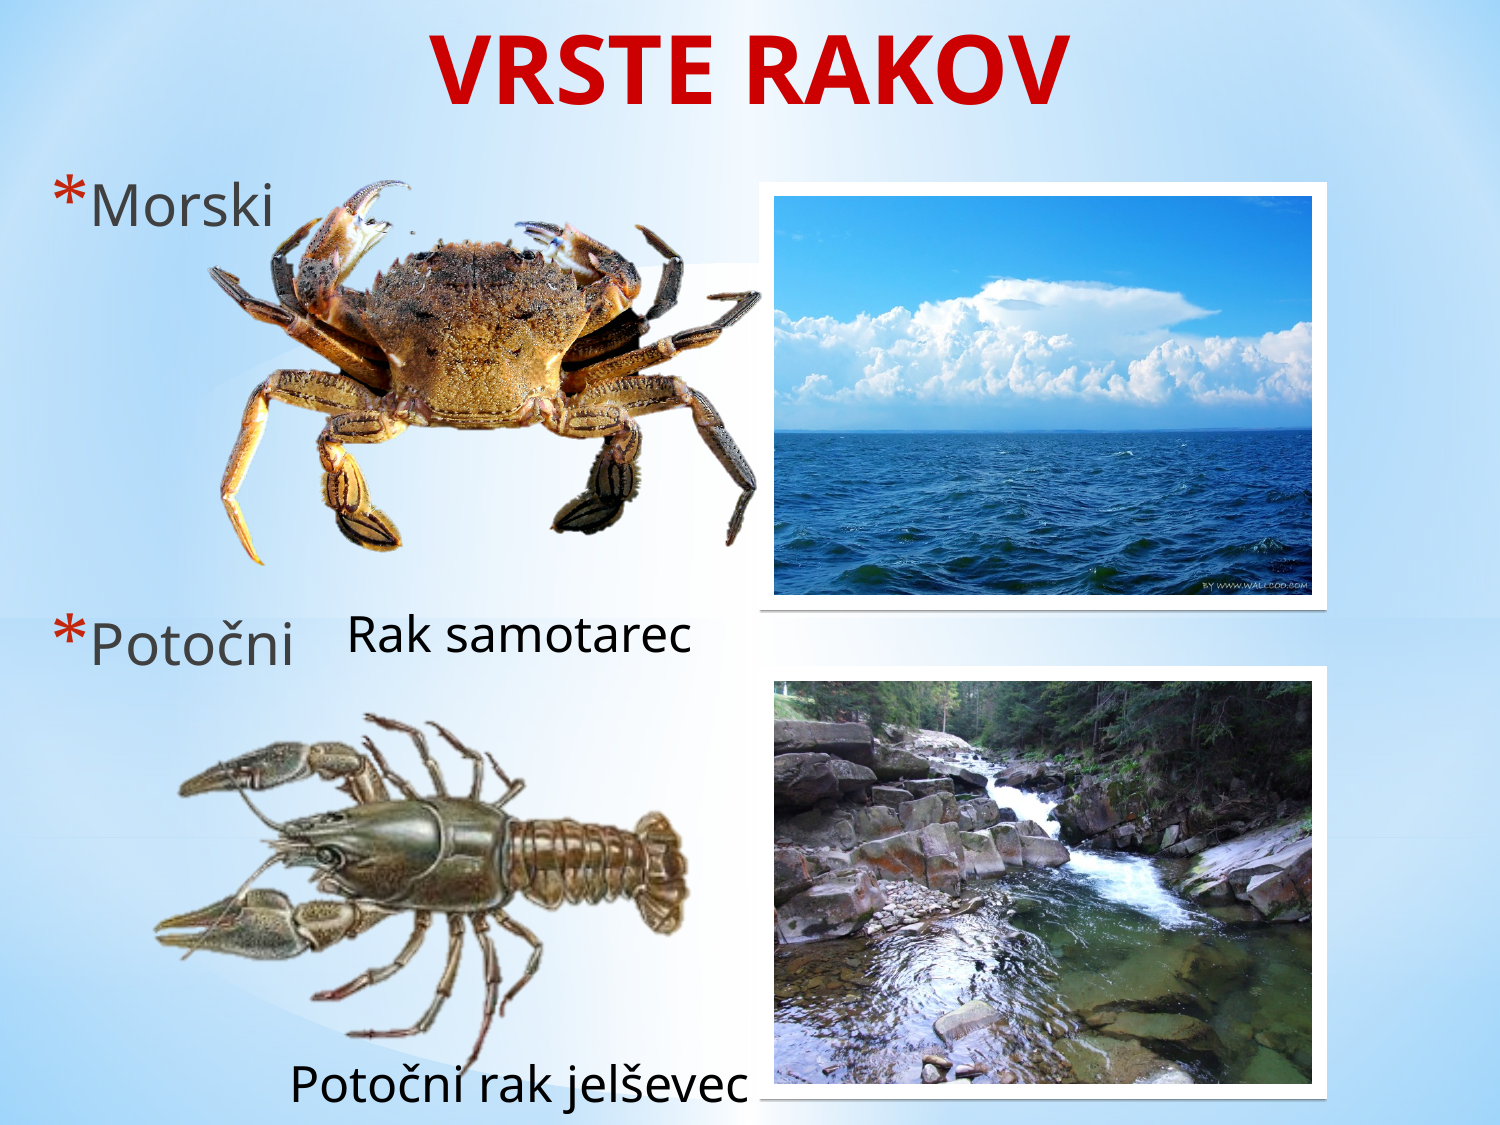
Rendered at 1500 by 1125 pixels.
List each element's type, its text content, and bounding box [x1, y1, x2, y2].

list Morski Potočni [29, 160, 1500, 1125]
text_box Potočni rak jelševec [274, 1045, 765, 1121]
title VRSTE RAKOV [0, 1, 1500, 189]
text_box Rak samotarec [331, 595, 708, 671]
picture [773, 680, 1313, 1085]
picture [171, 122, 1313, 596]
picture [146, 704, 696, 1085]
